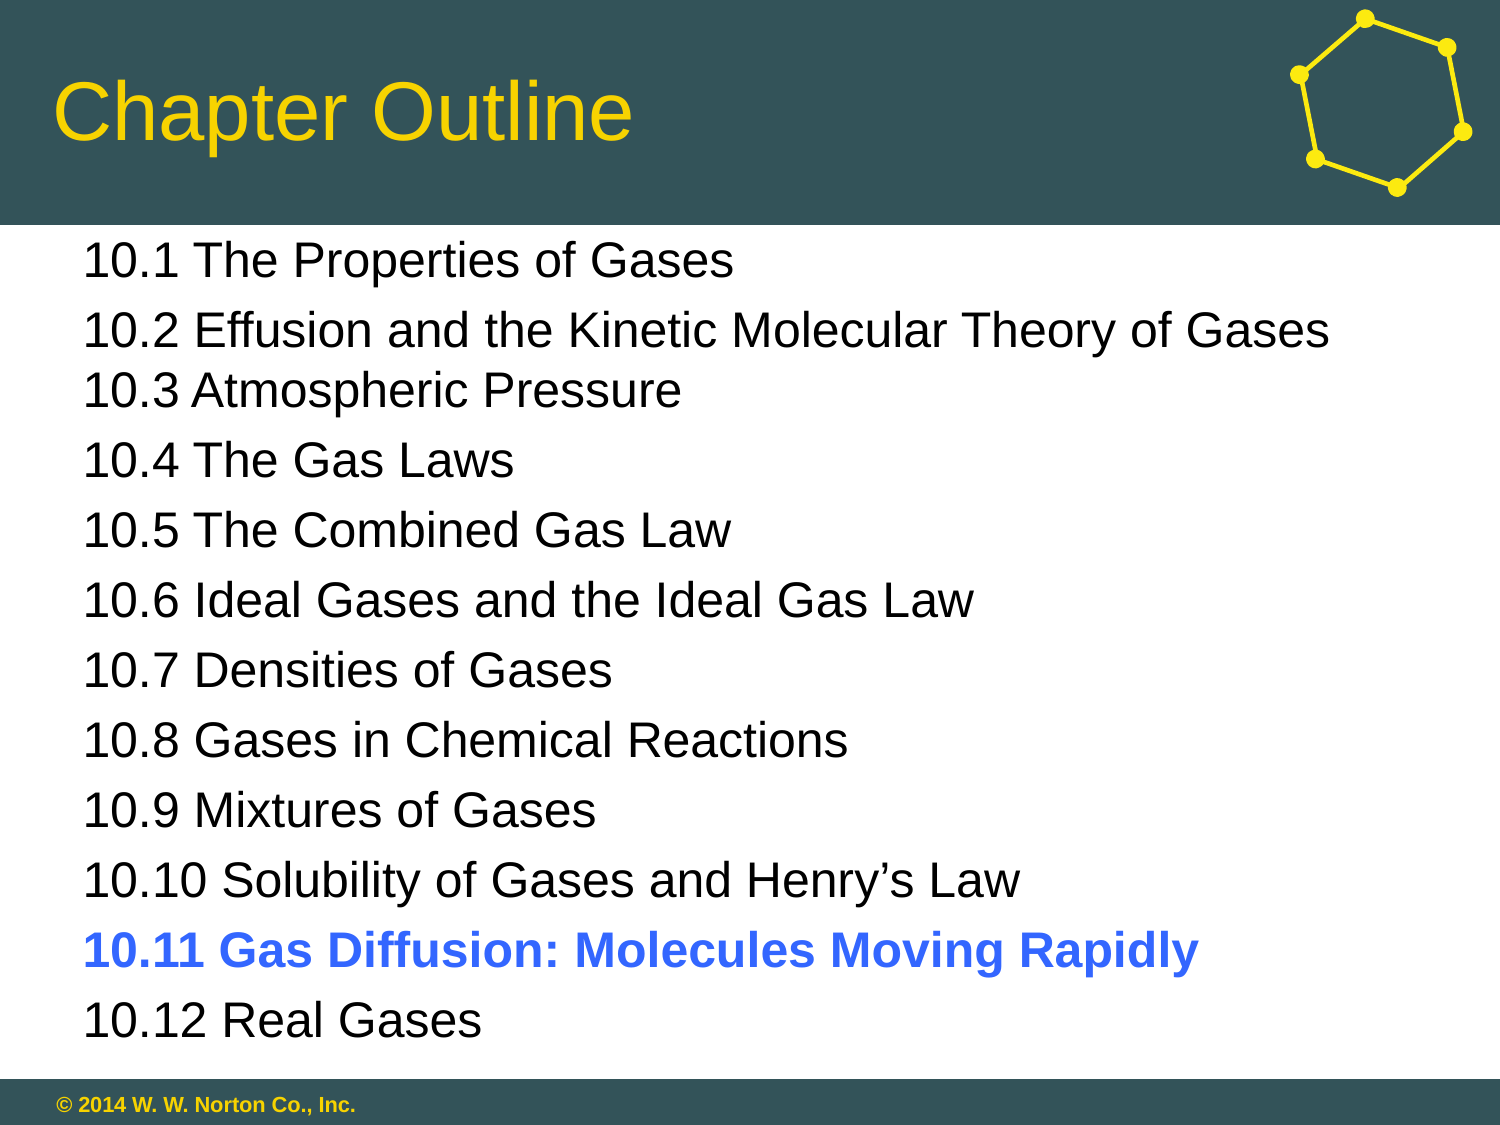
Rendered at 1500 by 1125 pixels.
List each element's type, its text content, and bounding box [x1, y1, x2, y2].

list 10.1 The Properties of Gases 10.2 Effusion and the Kinetic Molecular Theory of Gases 10.3 Atmospheric Pressure 10.4 The Gas Laws 10.5 The Combined Gas Law 10.6 Ideal Gases and the Ideal Gas Law 10.7 Densities of Gases 10.8 Gases in Chemical Reactions 10.9 Mixtures of Gases 10.10 Solubility of Gases and Henry’s Law 10.11 Gas Diffusion: Molecules Moving Rapidly 10.12 Real Gases [67, 219, 1468, 1020]
title Chapter Outline [37, 19, 1118, 195]
